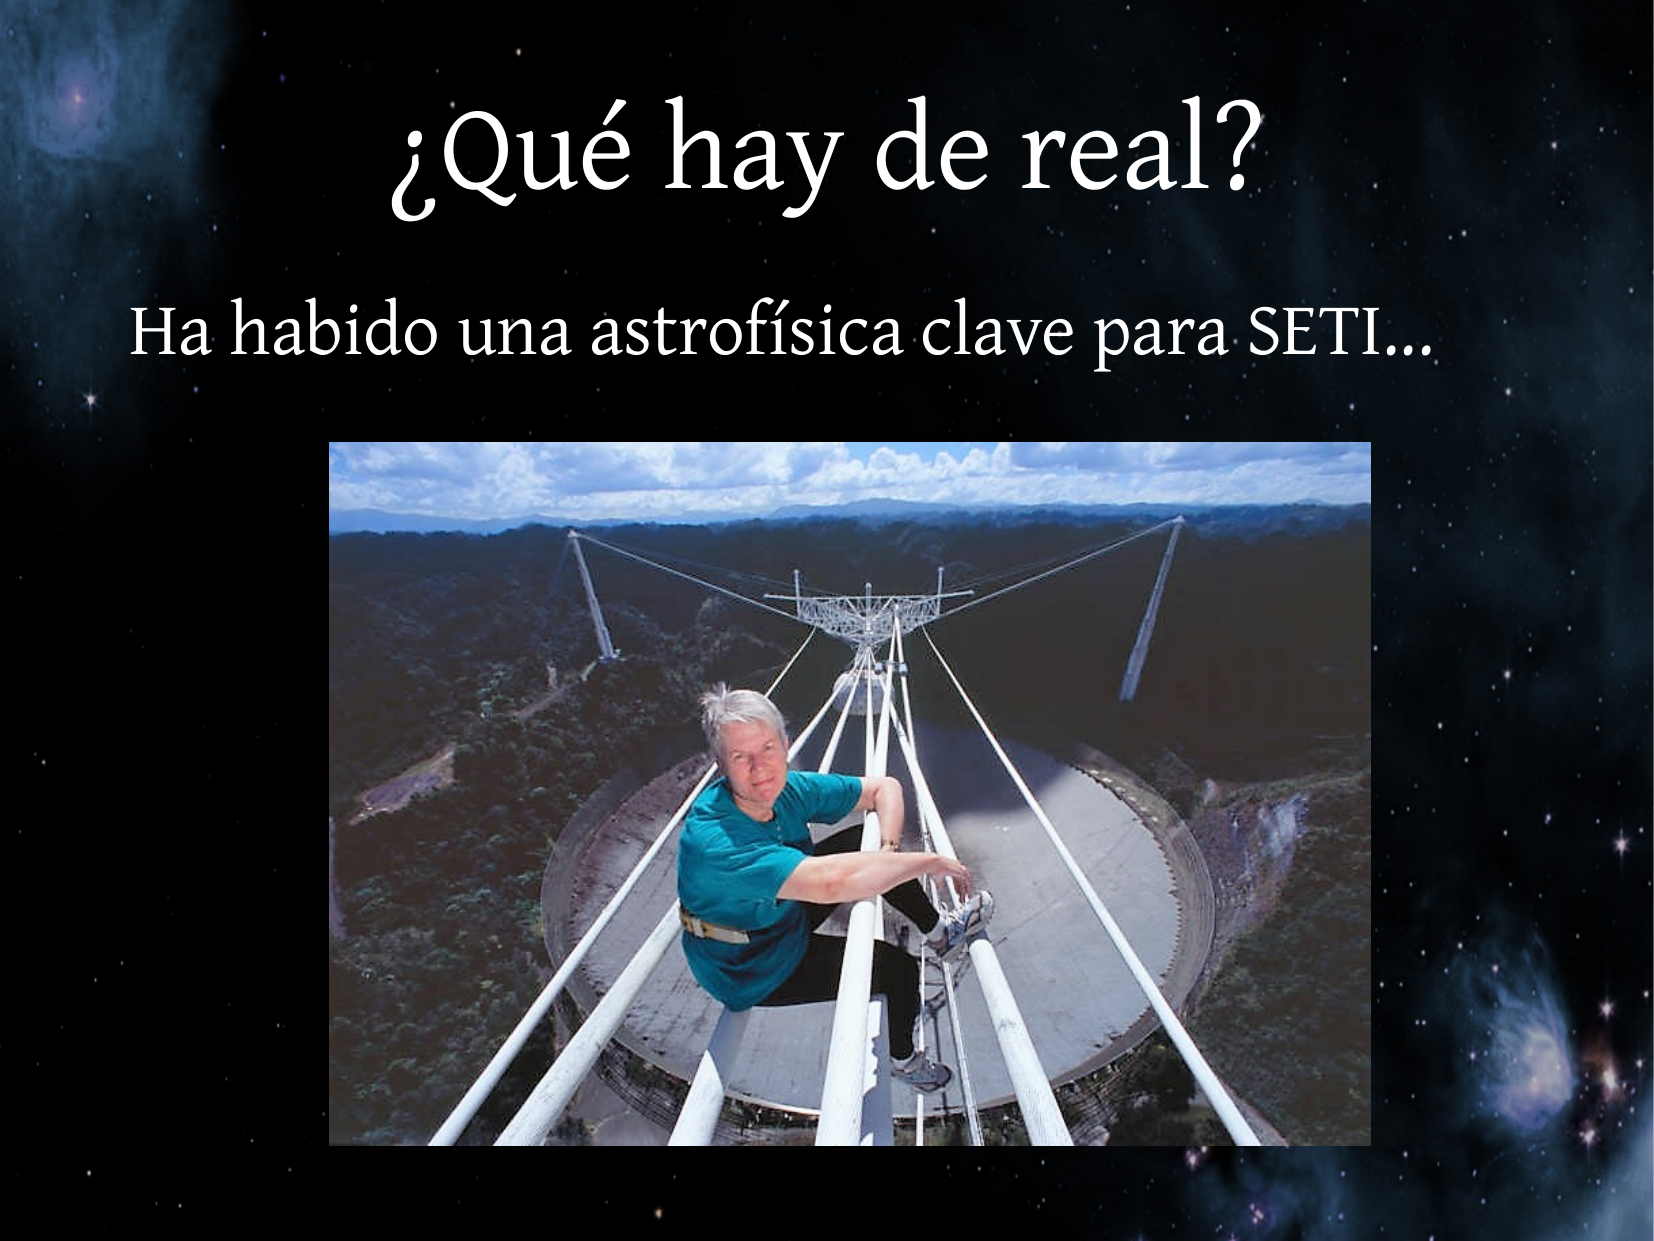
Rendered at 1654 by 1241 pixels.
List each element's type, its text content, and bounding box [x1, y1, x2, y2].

list Ha habido una astrofísica clave para SETI... [59, 290, 1595, 1109]
title ¿Qué hay de real? [82, 49, 1571, 257]
picture [0, 0, 1654, 1241]
